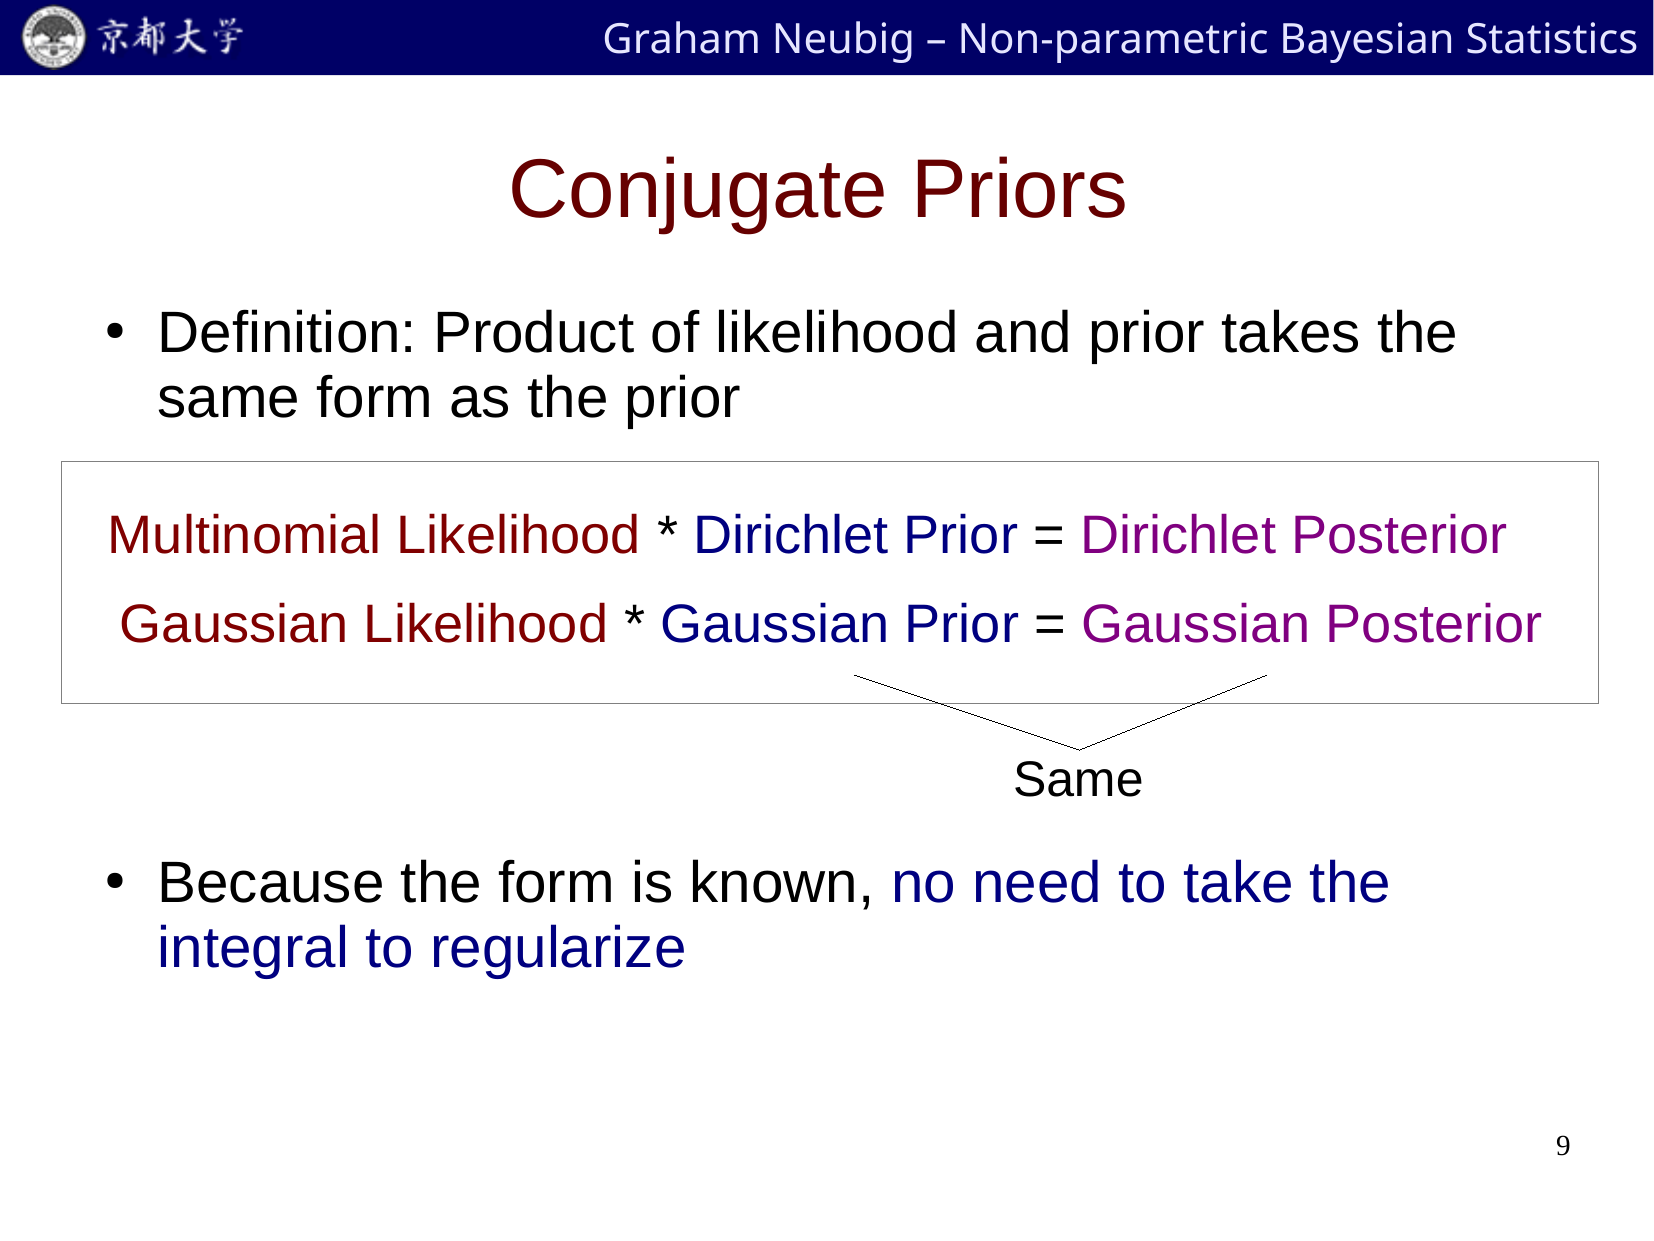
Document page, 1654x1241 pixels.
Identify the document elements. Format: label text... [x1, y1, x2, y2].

picture [0, 0, 247, 70]
text_box Same [998, 744, 1159, 815]
list Definition: Product of likelihood and prior takes the same form as the prior Because the form is known, no need to take the integral to regularize [86, 462, 1576, 703]
list Definition: Product of likelihood and prior takes the same form as the prior Because the form is known, no need to take the integral to regularize [86, 704, 1576, 1104]
list Definition: Product of likelihood and prior takes the same form as the prior Because the form is known, no need to take the integral to regularize [86, 300, 1576, 461]
text_box Gaussian Likelihood * Gaussian Prior = Gaussian Posterior [104, 586, 1559, 662]
text_box Multinomial Likelihood * Dirichlet Prior = Dirichlet Posterior [93, 497, 1524, 573]
title Conjugate Priors [75, 100, 1564, 277]
